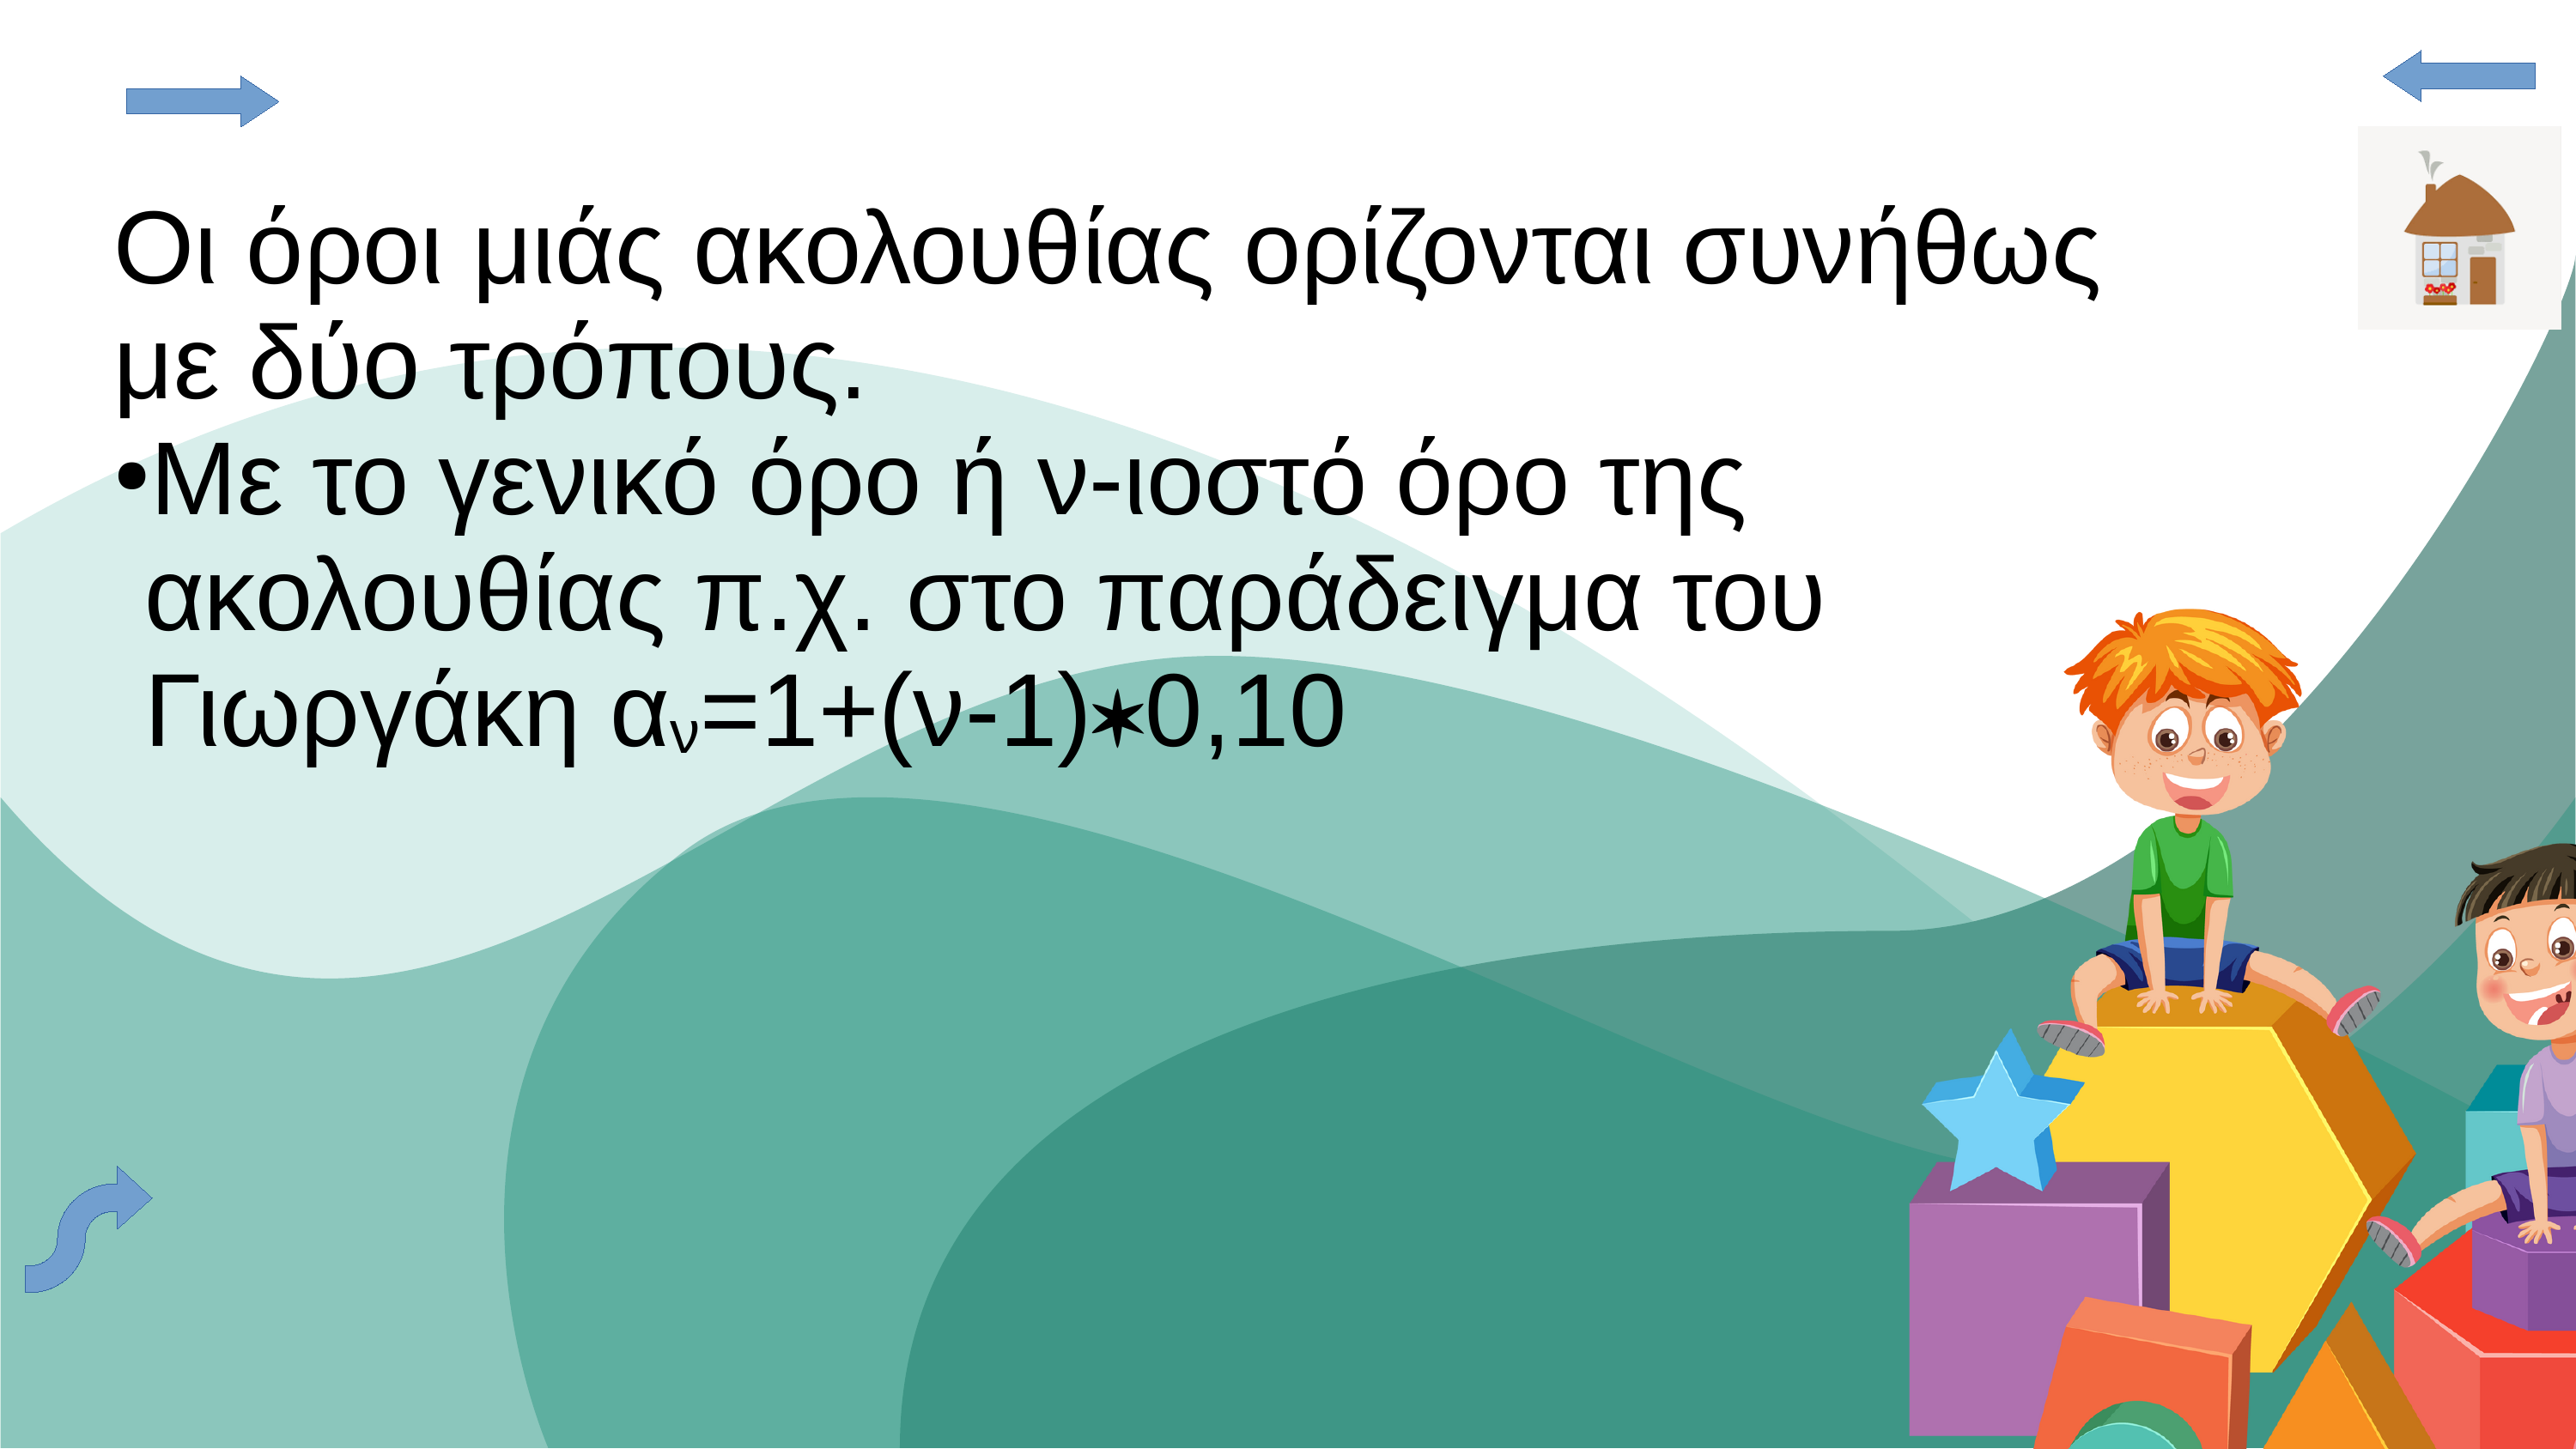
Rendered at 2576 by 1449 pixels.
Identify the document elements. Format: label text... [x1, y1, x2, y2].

text_box Οι όροι μιάς ακολουθίας ορίζονται συνήθως με δύο τρόπους. Με το γενικό όρο ή ν-ιοστό όρο της ακολουθίας π.χ. στο παράδειγμα του Γιωργάκη αν=1+(ν-1)*0,10 [101, 183, 2181, 786]
picture [2358, 126, 2561, 330]
text_box [0, 0, 2576, 1449]
